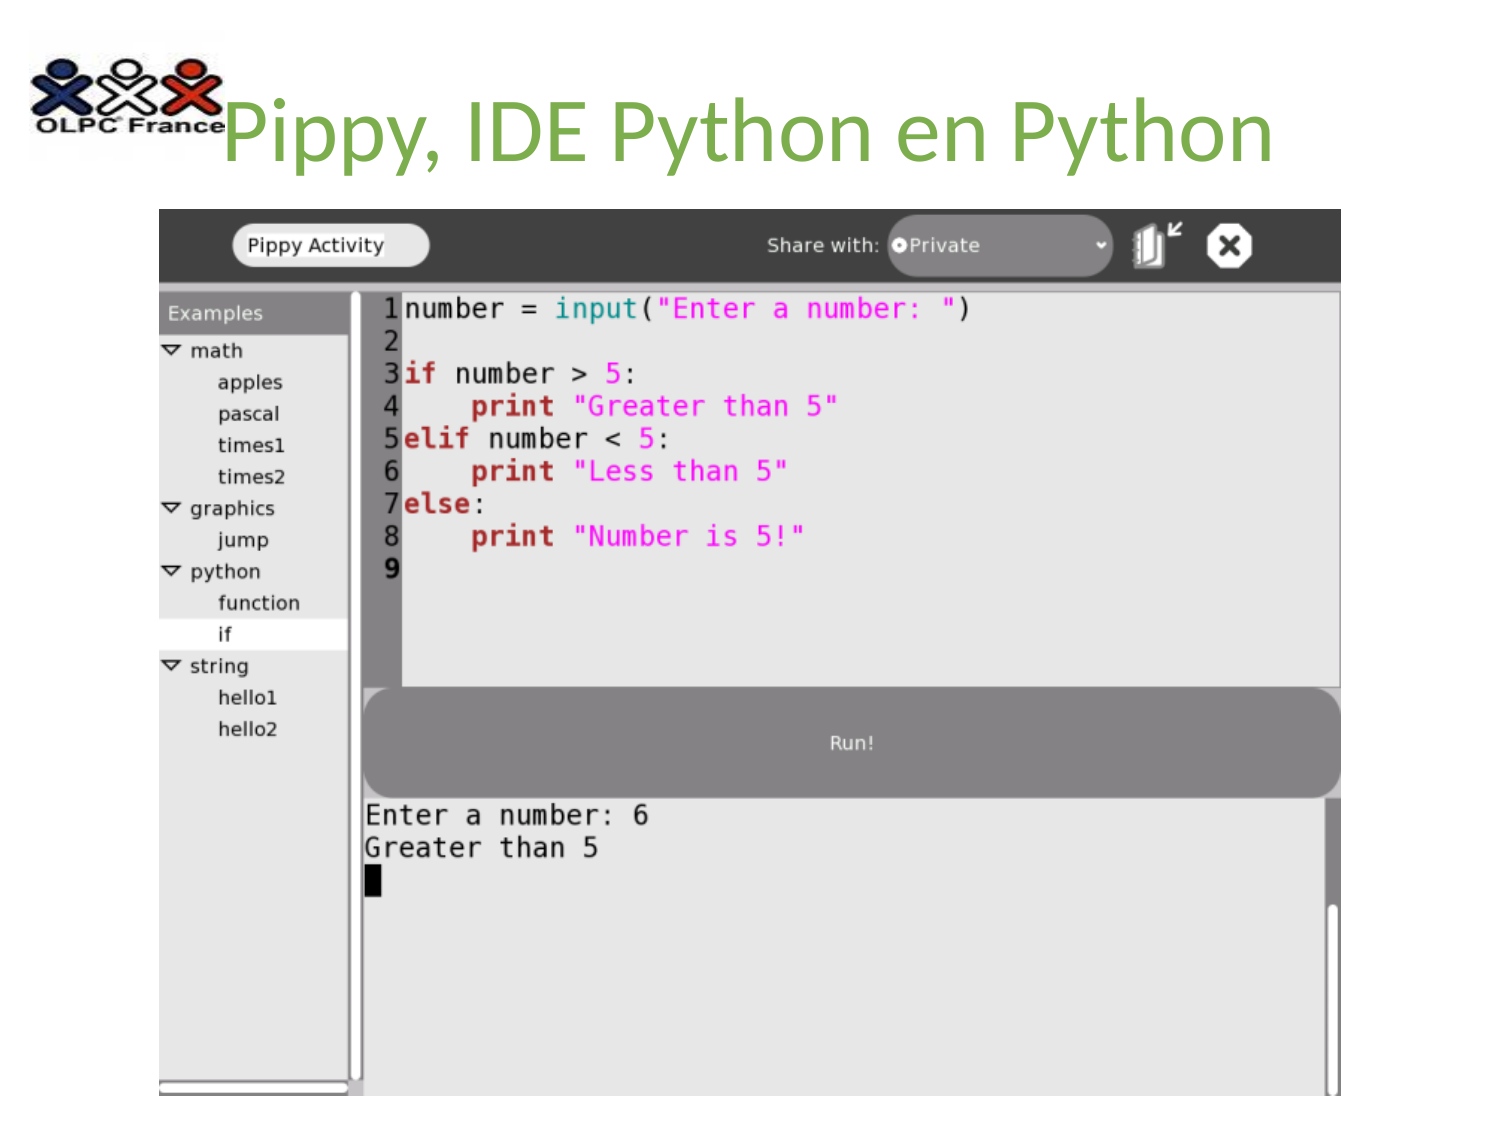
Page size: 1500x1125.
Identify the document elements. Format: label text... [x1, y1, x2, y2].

title Pippy, IDE Python en Python [74, 38, 1425, 239]
picture [159, 239, 1341, 1096]
picture [29, 30, 225, 161]
